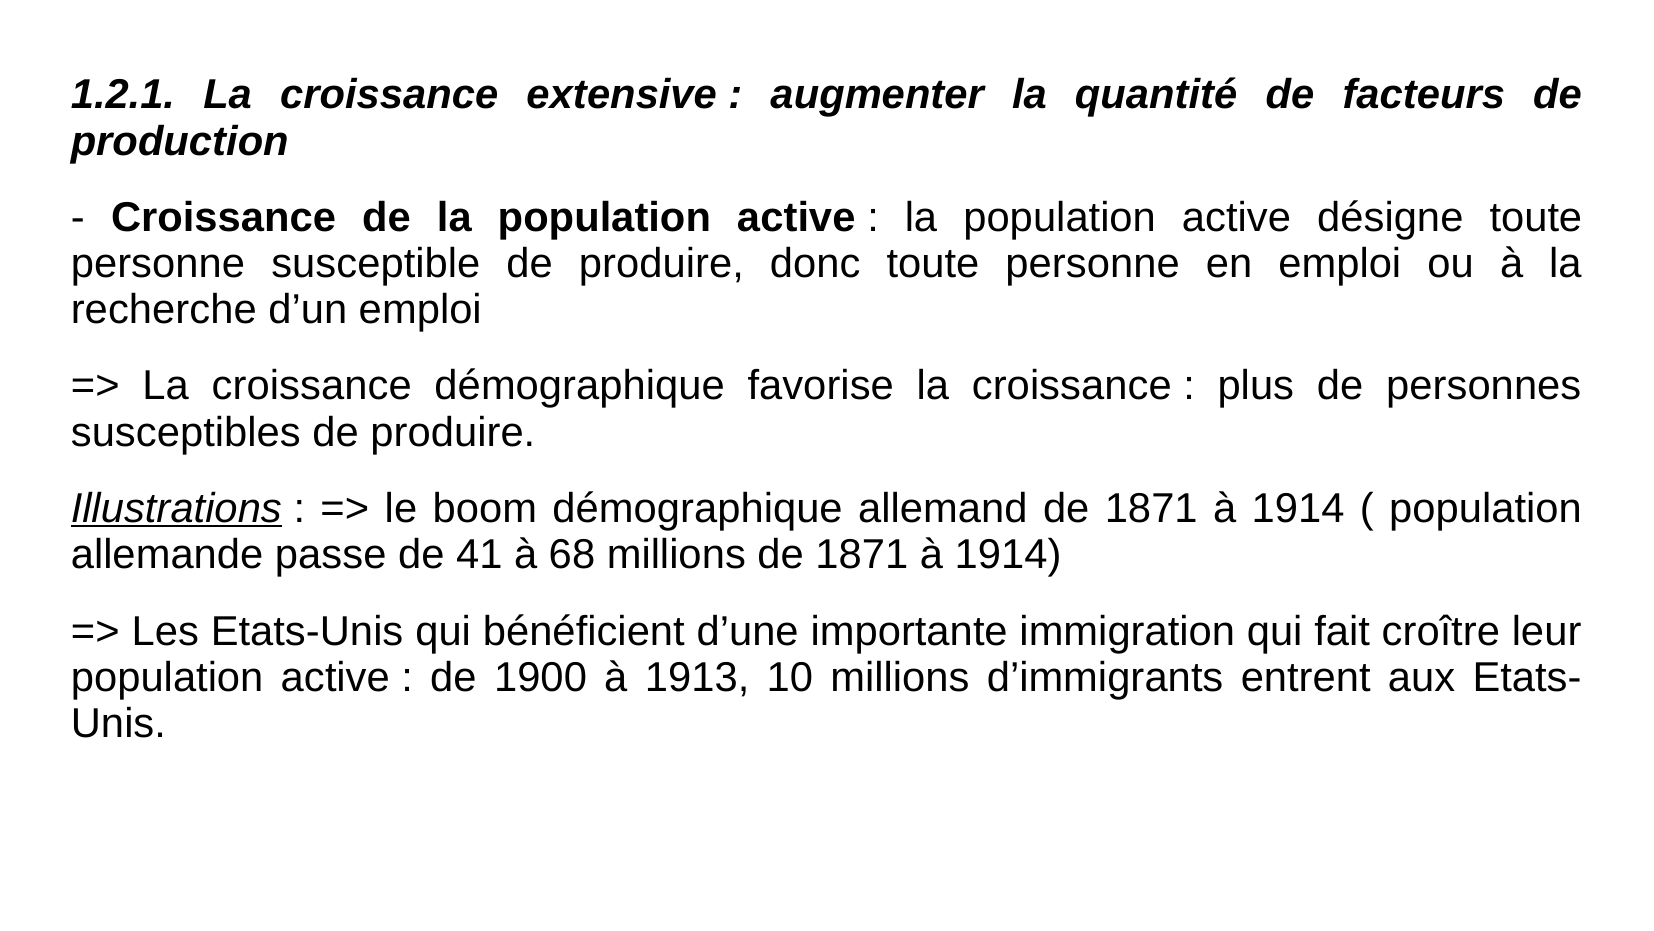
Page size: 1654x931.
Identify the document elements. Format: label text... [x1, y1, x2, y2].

list 1.2.1. La croissance extensive : augmenter la quantité de facteurs de production - Croissance de la population active : la population active désigne toute personne susceptible de produire, donc toute personne en emploi ou à la recherche d’un emploi => La croissance démographique favorise la croissance : plus de personnes susceptibles de produire. Illustrations : => le boom démographique allemand de 1871 à 1914 ( population allemande passe de 41 à 68 millions de 1871 à 1914) => Les Etats-Unis qui bénéficient d’une importante immigration qui fait croître leur population active : de 1900 à 1913, 10 millions d’immigrants entrent aux Etats-Unis. [70, 70, 1583, 851]
